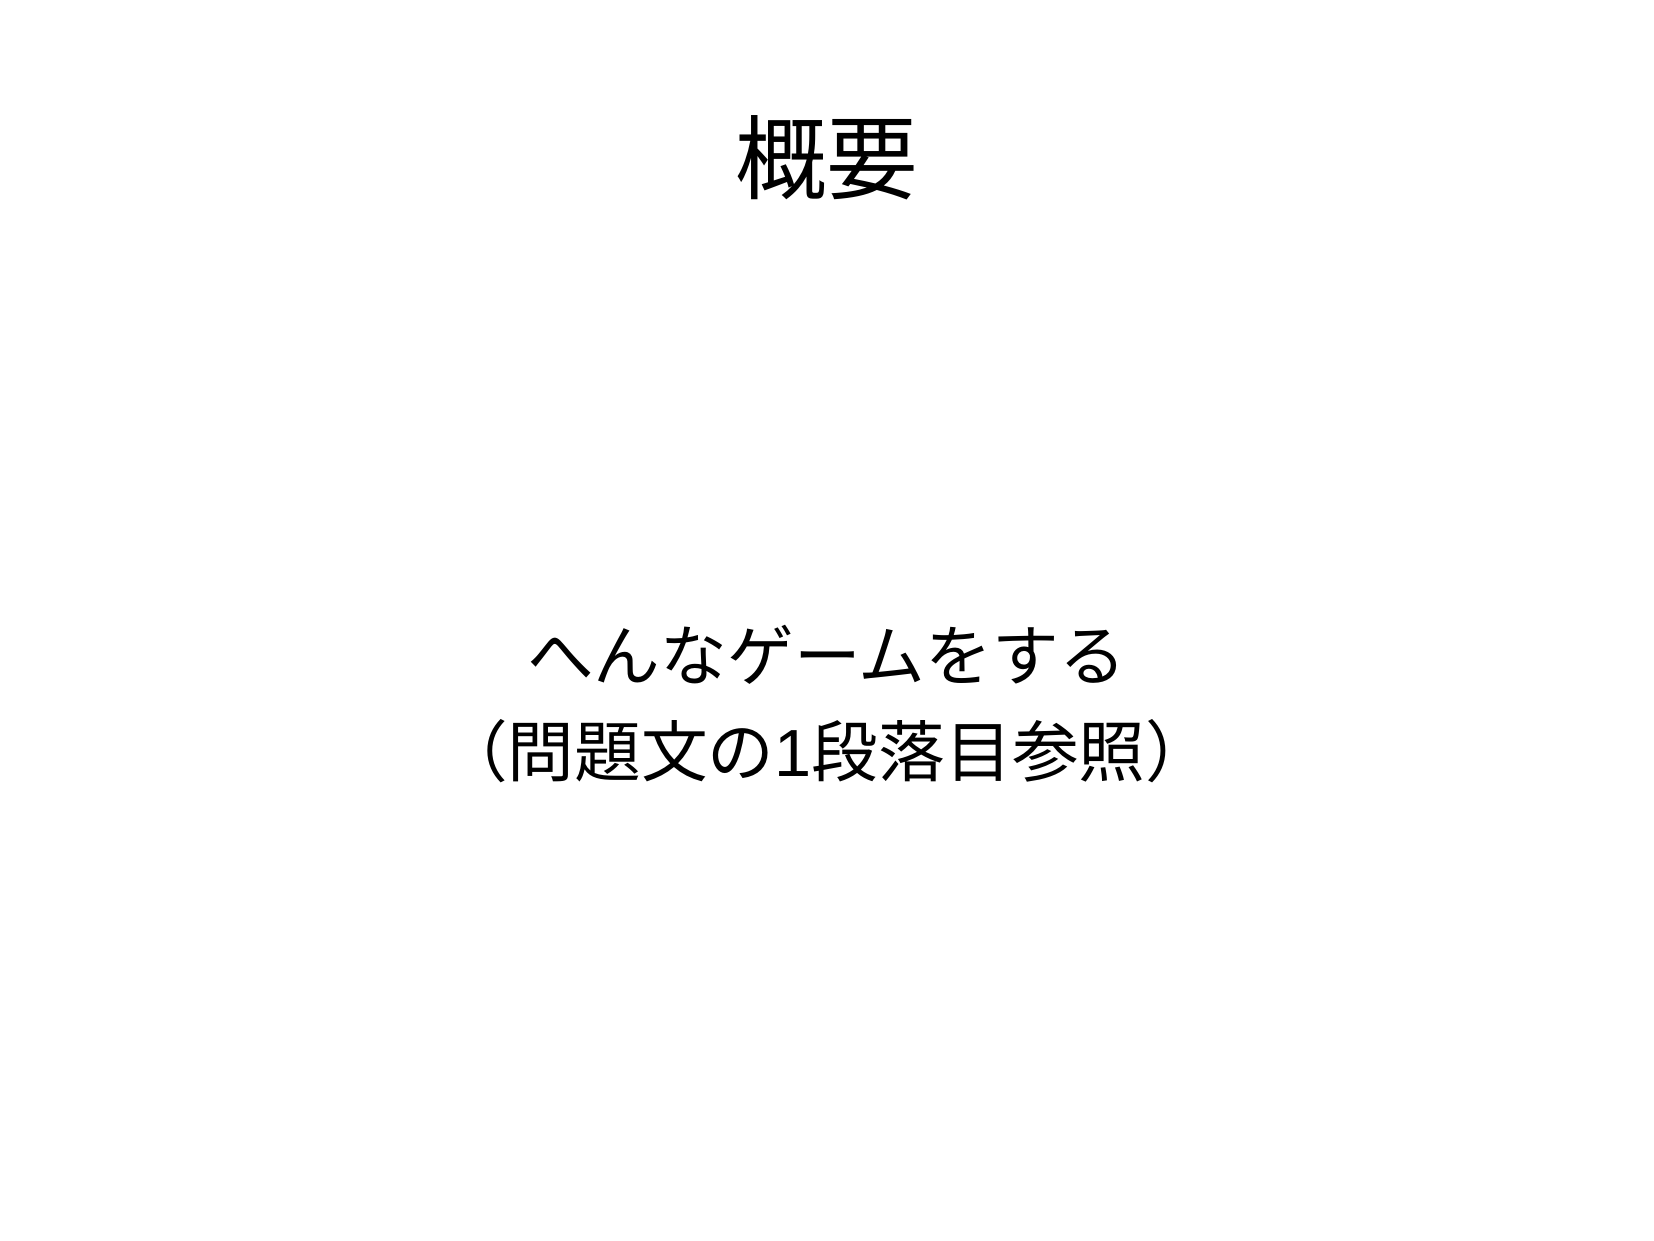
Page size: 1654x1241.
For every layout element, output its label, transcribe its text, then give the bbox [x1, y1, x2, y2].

subtitle へんなゲームをする （問題文の1段落目参照） [82, 297, 1571, 1102]
title 概要 [82, 56, 1571, 250]
